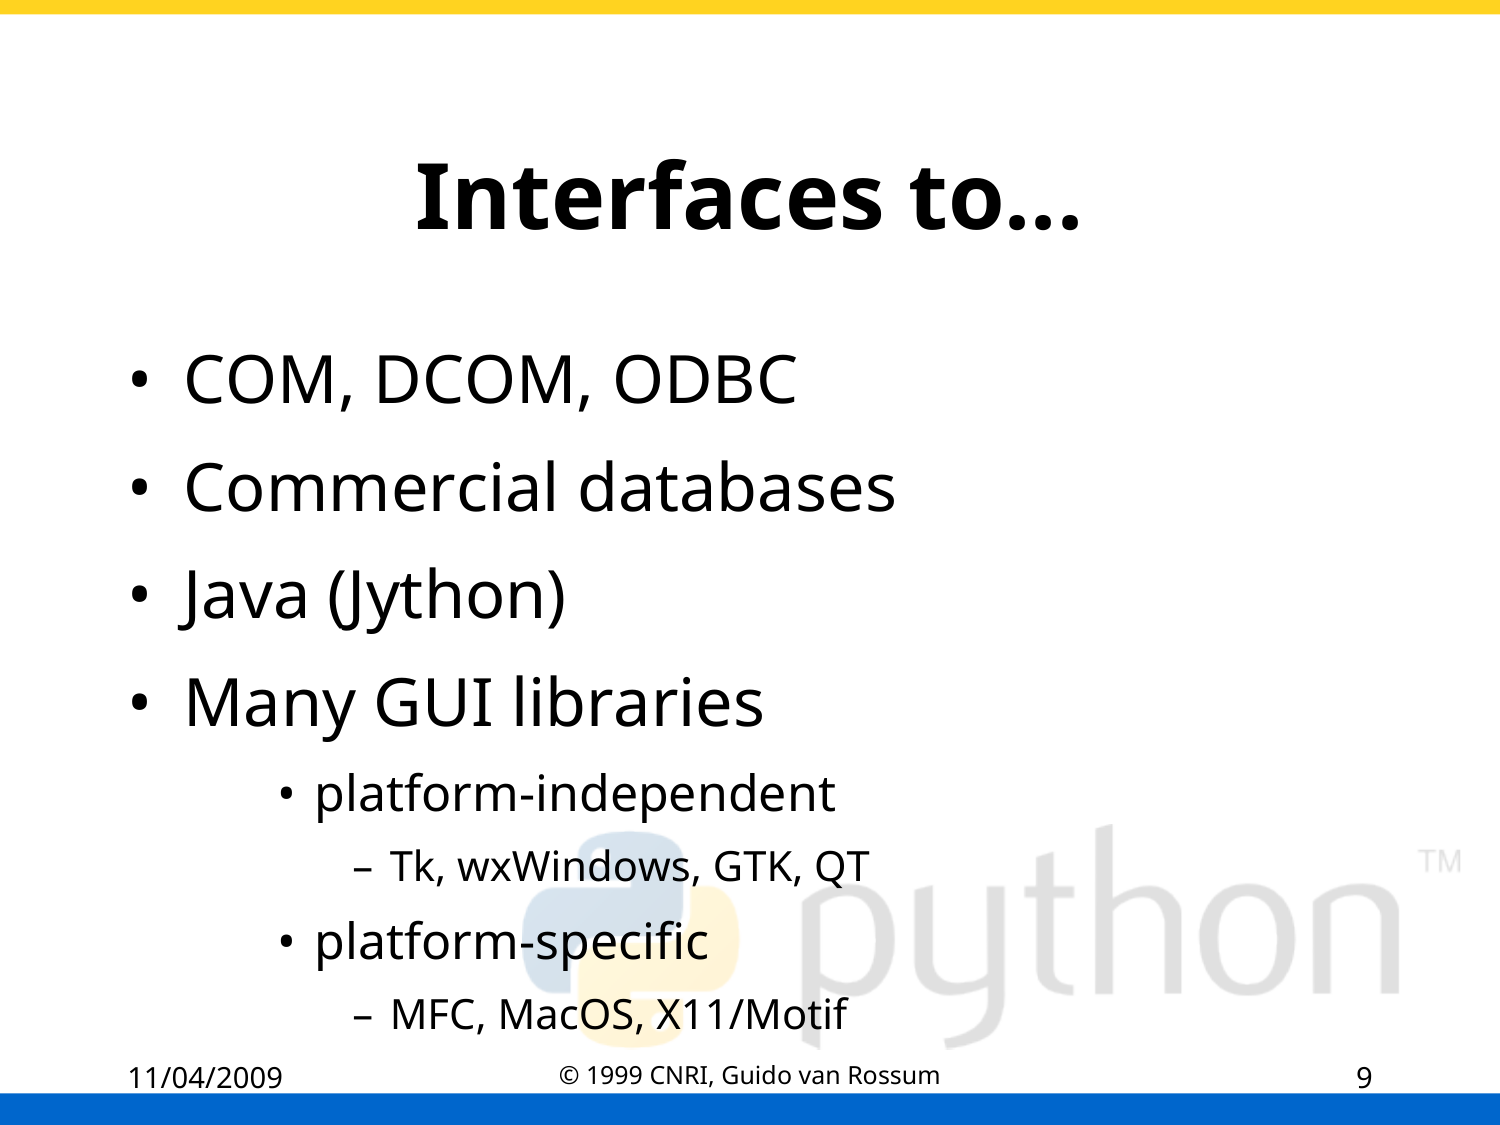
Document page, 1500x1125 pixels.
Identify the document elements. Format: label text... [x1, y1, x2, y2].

title Interfaces to... [112, 99, 1388, 288]
list COM, DCOM, ODBC Commercial databases Java (Jython) Many GUI libraries platform-independent Tk, wxWindows, GTK, QT platform-specific MFC, MacOS, X11/Motif [112, 324, 1388, 1001]
